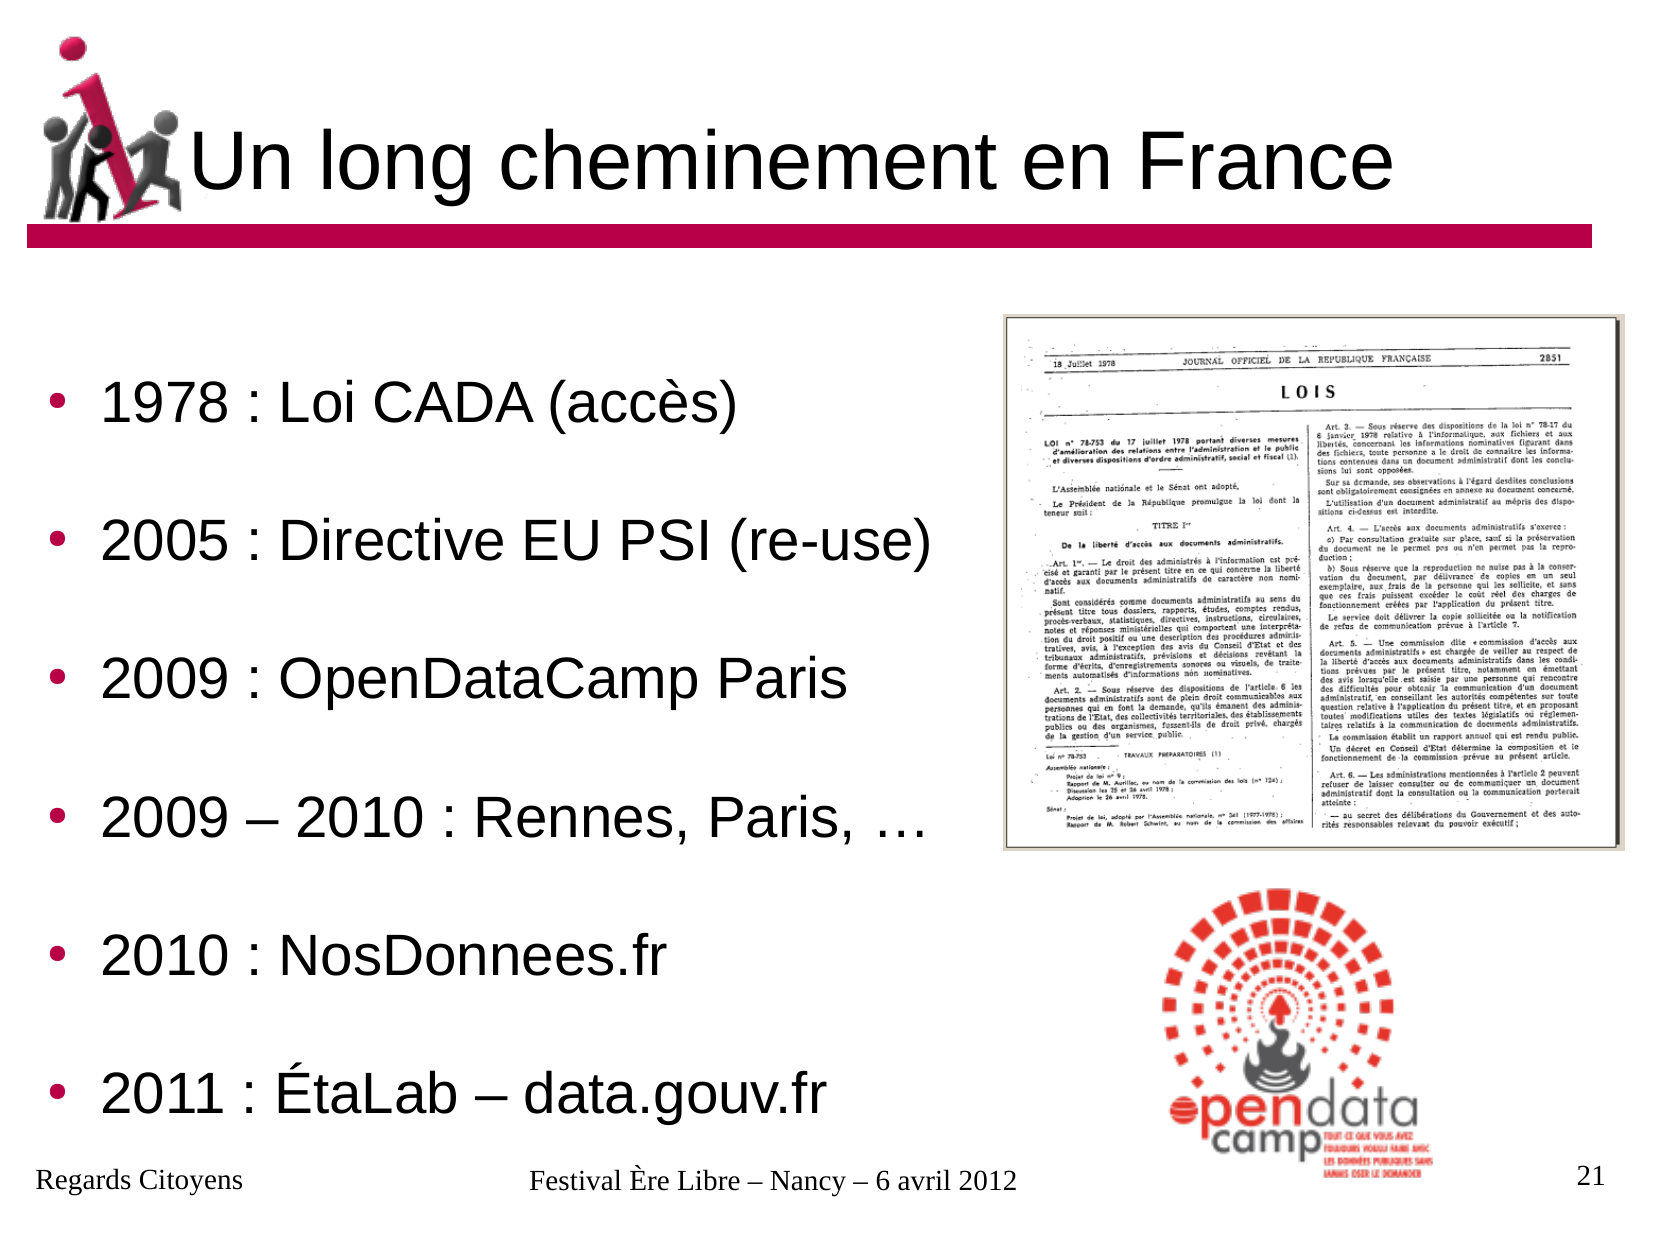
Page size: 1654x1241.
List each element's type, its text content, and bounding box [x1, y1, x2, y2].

list 1978 : Loi CADA (accès) 2005 : Directive EU PSI (re-use) 2009 : OpenDataCamp Paris 2009 – 2010 : Rennes, Paris, … 2010 : NosDonnees.fr 2011 : ÉtaLab – data.gouv.fr [29, 265, 1654, 1182]
picture [1003, 314, 1625, 851]
picture [1151, 885, 1447, 1182]
title Un long cheminement en France [188, 64, 1654, 258]
picture [27, 31, 208, 224]
